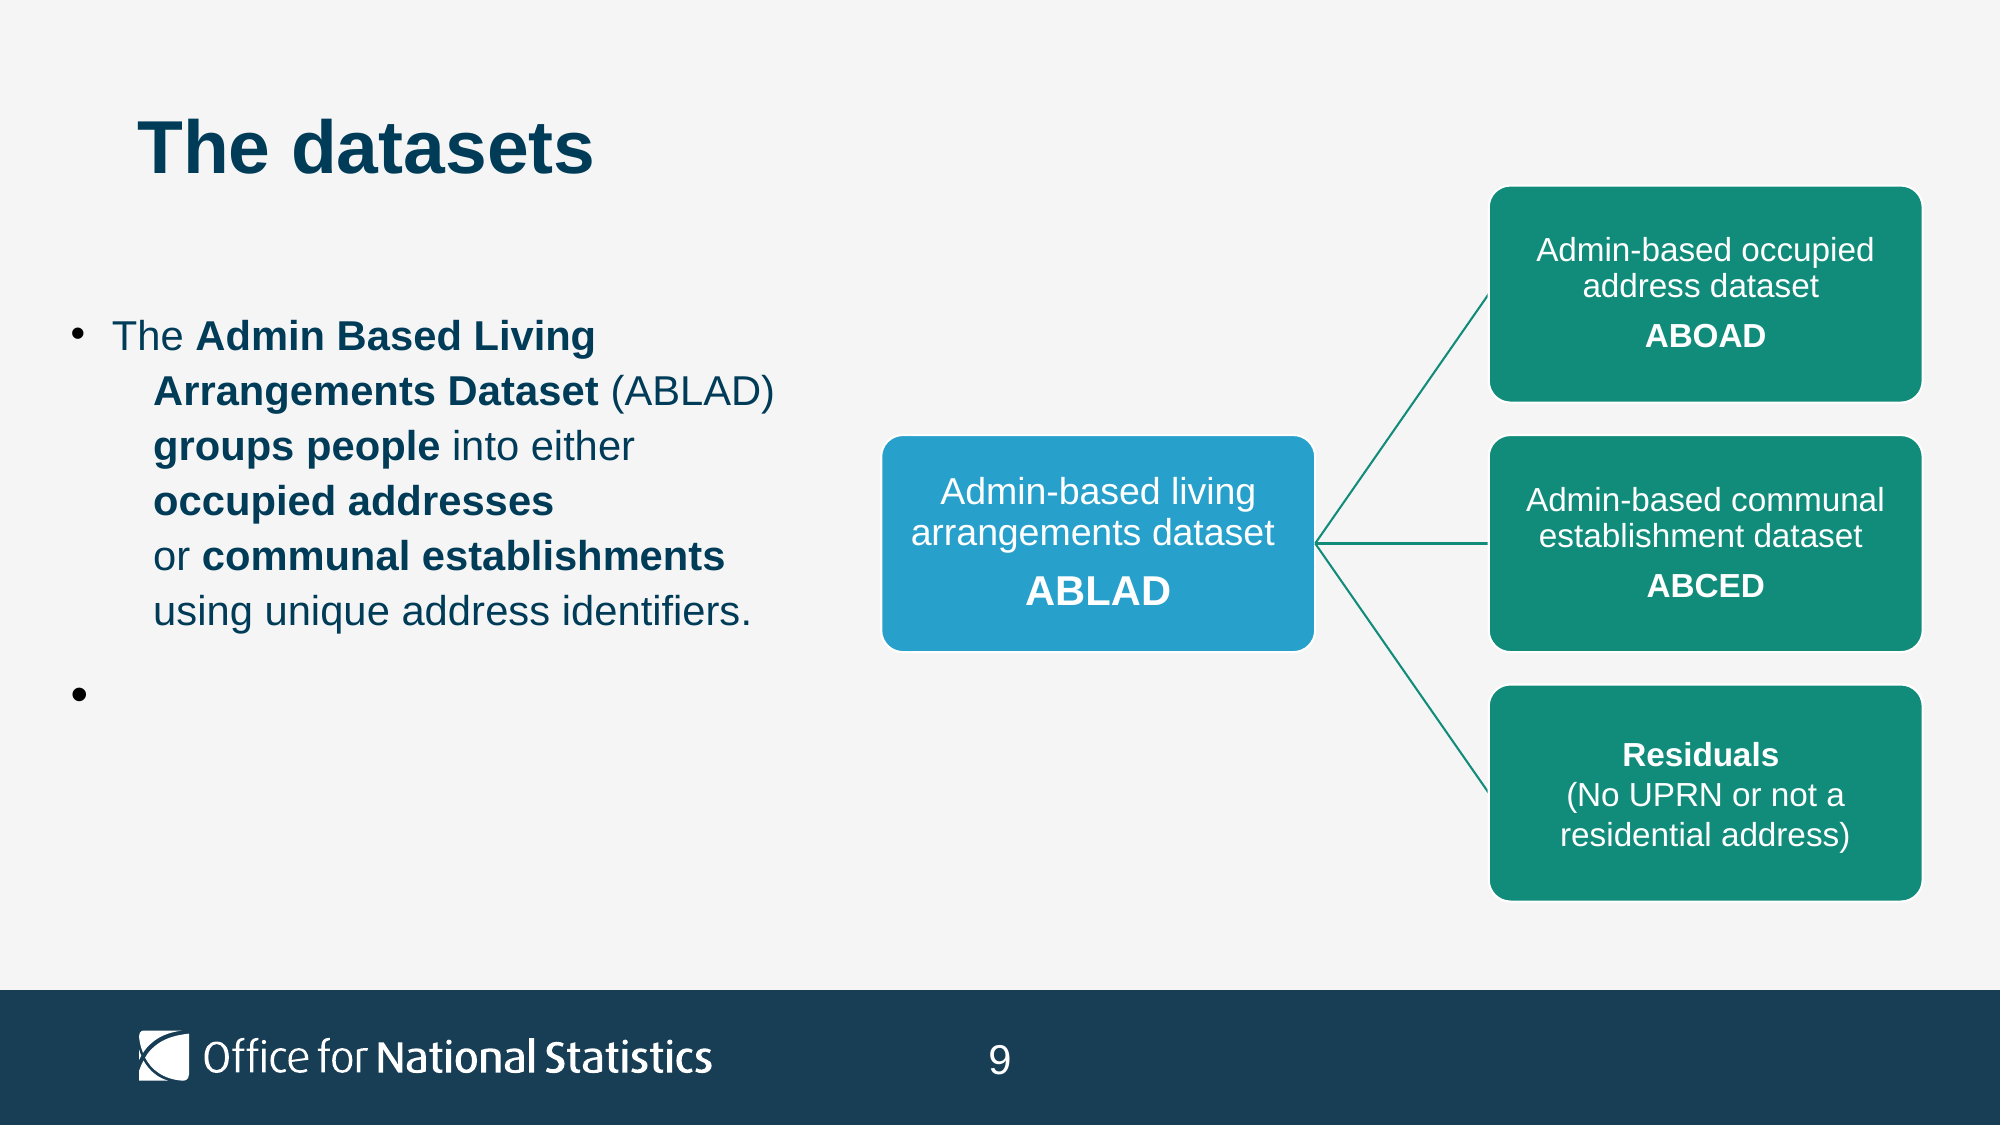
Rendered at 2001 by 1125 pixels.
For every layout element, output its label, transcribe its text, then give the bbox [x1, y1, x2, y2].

text_box Admin-based communal establishment dataset ABCED [1488, 435, 1923, 653]
title The datasets [137, 105, 1863, 192]
text_box Admin-based living arrangements dataset ABLAD [881, 435, 1316, 653]
text_box Residuals (No UPRN or not a residential address) [1488, 684, 1923, 902]
text_box Admin-based occupied address dataset ABOAD [1488, 185, 1923, 403]
text_box 9 [764, 1025, 1236, 1086]
list The Admin Based Living Arrangements Dataset (ABLAD) groups people into either occupied addresses or communal establishments using unique address identifiers. [70, 303, 796, 784]
